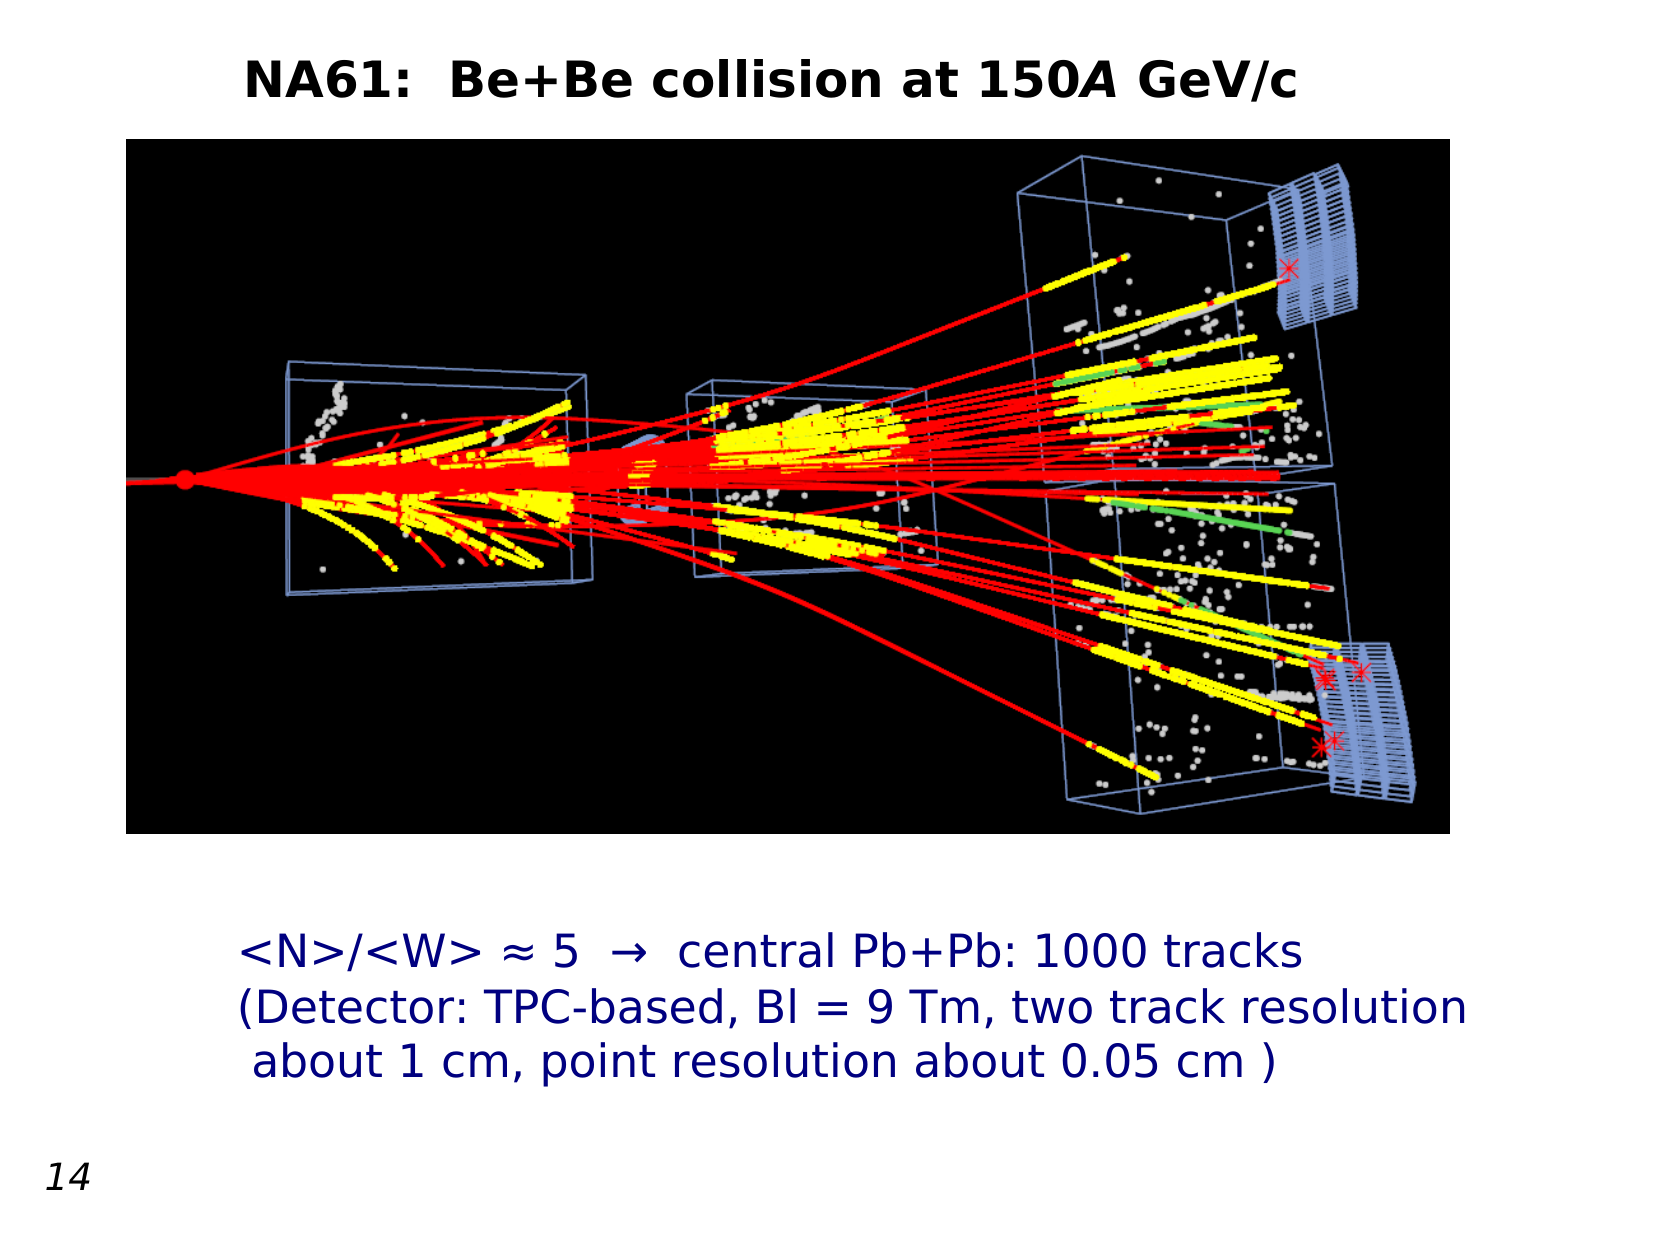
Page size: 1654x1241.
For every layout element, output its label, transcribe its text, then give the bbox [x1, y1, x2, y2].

text_box NA61: Be+Be collision at 150A GeV/c [243, 51, 1300, 110]
picture [126, 139, 1450, 834]
text_box <N>/<W> ≈ 5 → central Pb+Pb: 1000 tracks (Detector: TPC-based, Bl = 9 Tm, two track resolution about 1 cm, point resolution about 0.05 cm ) [236, 918, 1470, 1136]
